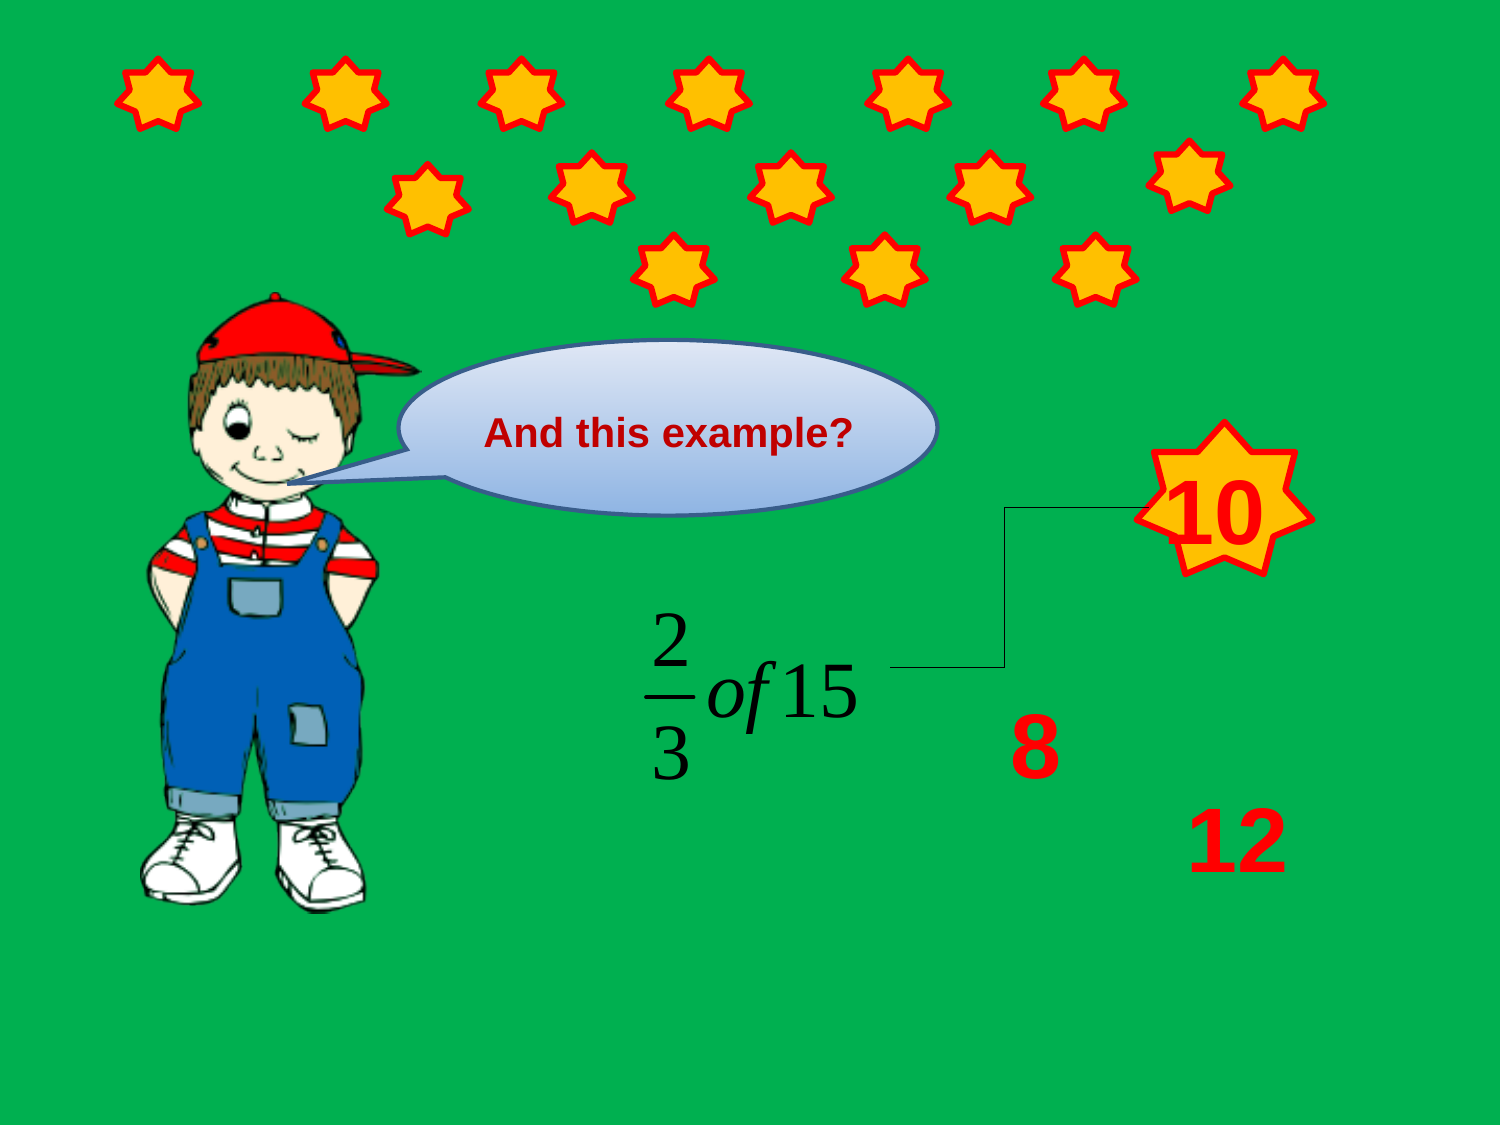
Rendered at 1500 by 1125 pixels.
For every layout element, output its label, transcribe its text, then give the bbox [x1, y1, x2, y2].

text_box [1136, 508, 1148, 525]
text_box 12 [1171, 773, 1313, 899]
text_box 8 [996, 679, 1137, 806]
text_box [867, 58, 950, 129]
text_box [1290, 452, 1296, 472]
text_box [632, 234, 715, 305]
text_box [1242, 58, 1325, 129]
text_box [480, 58, 563, 129]
text_box And this example? [468, 398, 1231, 464]
text_box [1290, 494, 1313, 530]
text_box [550, 152, 633, 223]
text_box [1042, 58, 1126, 129]
text_box [1148, 140, 1231, 211]
text_box [117, 58, 200, 129]
text_box [949, 152, 1032, 223]
text_box [1054, 234, 1137, 305]
text_box 10 [1148, 445, 1290, 571]
text_box [386, 163, 469, 235]
text_box [667, 58, 751, 129]
text_box [1231, 429, 1246, 445]
picture [140, 292, 422, 914]
text_box [304, 58, 387, 129]
text_box [287, 339, 922, 516]
chart [632, 590, 873, 797]
text_box [843, 234, 926, 305]
text_box [749, 152, 833, 223]
